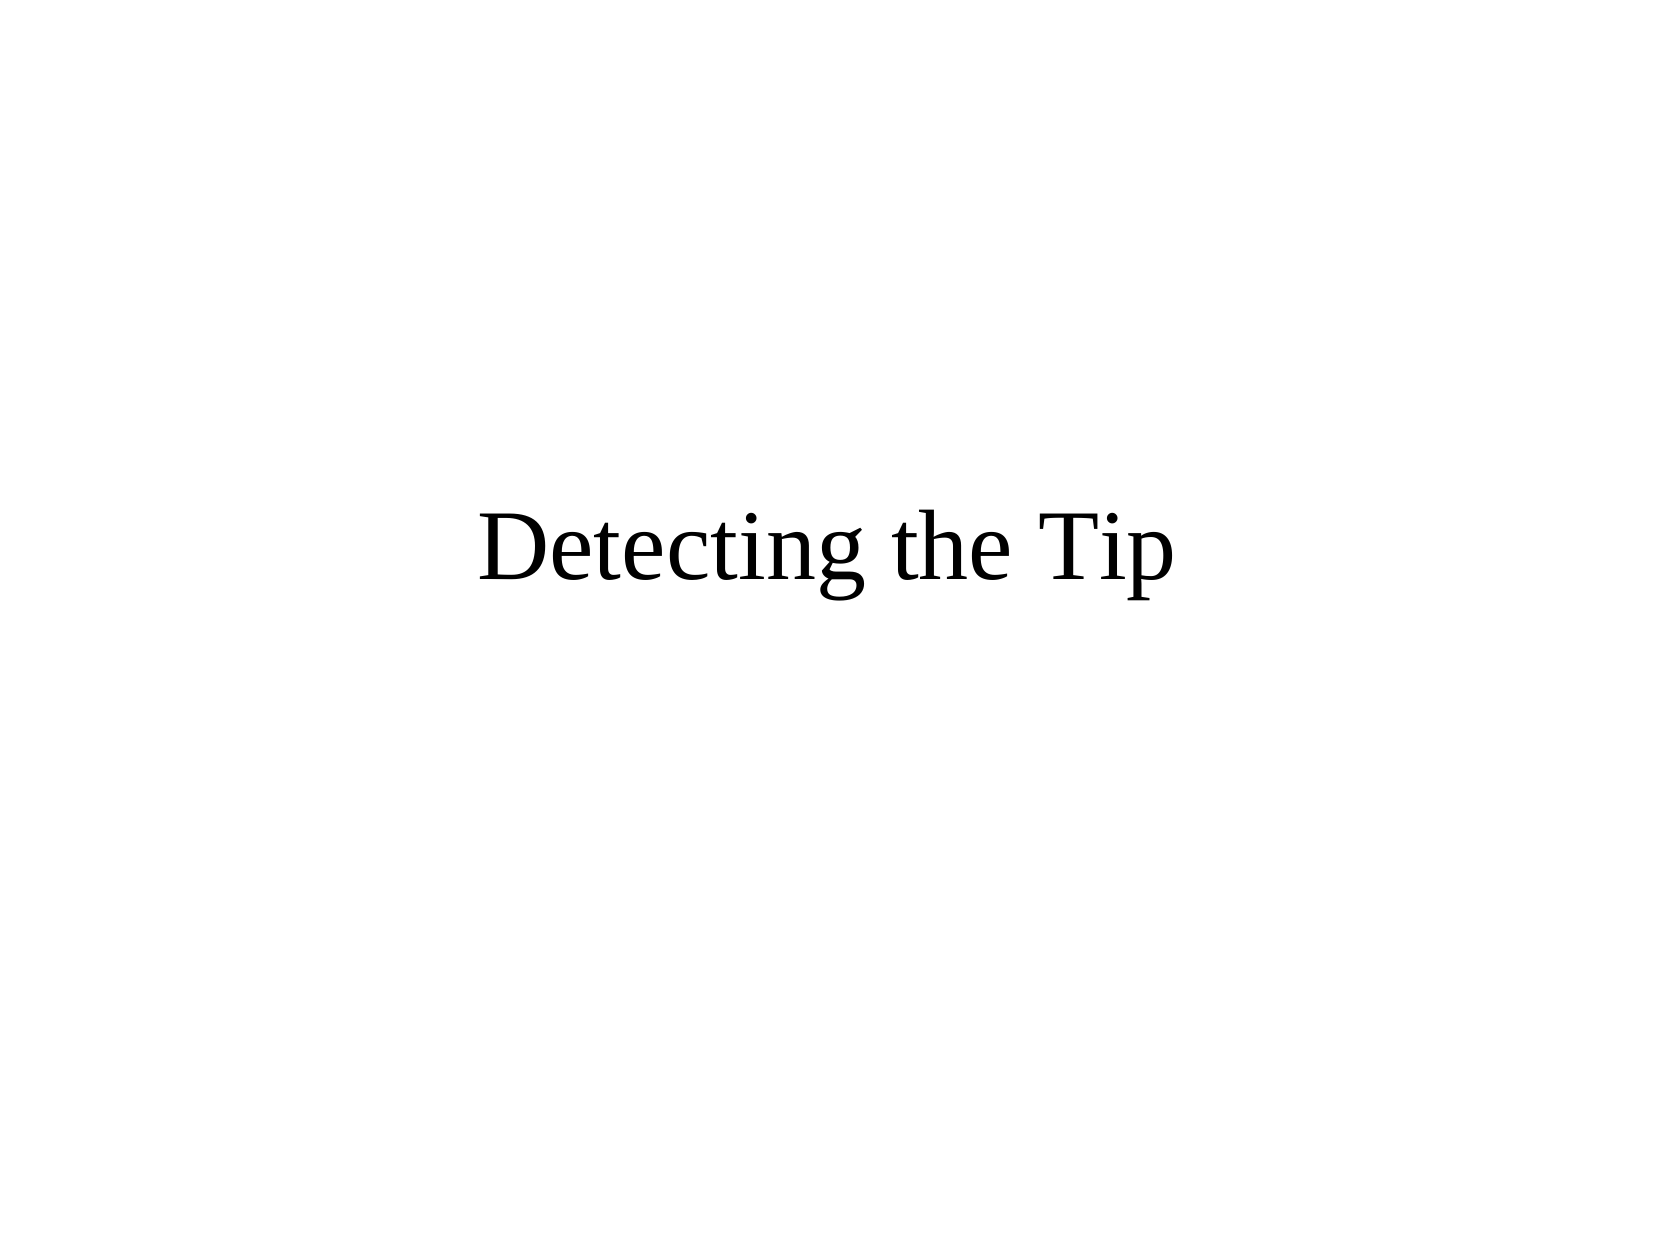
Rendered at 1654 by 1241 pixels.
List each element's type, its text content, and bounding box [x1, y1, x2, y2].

title Detecting the Tip [121, 442, 1534, 650]
